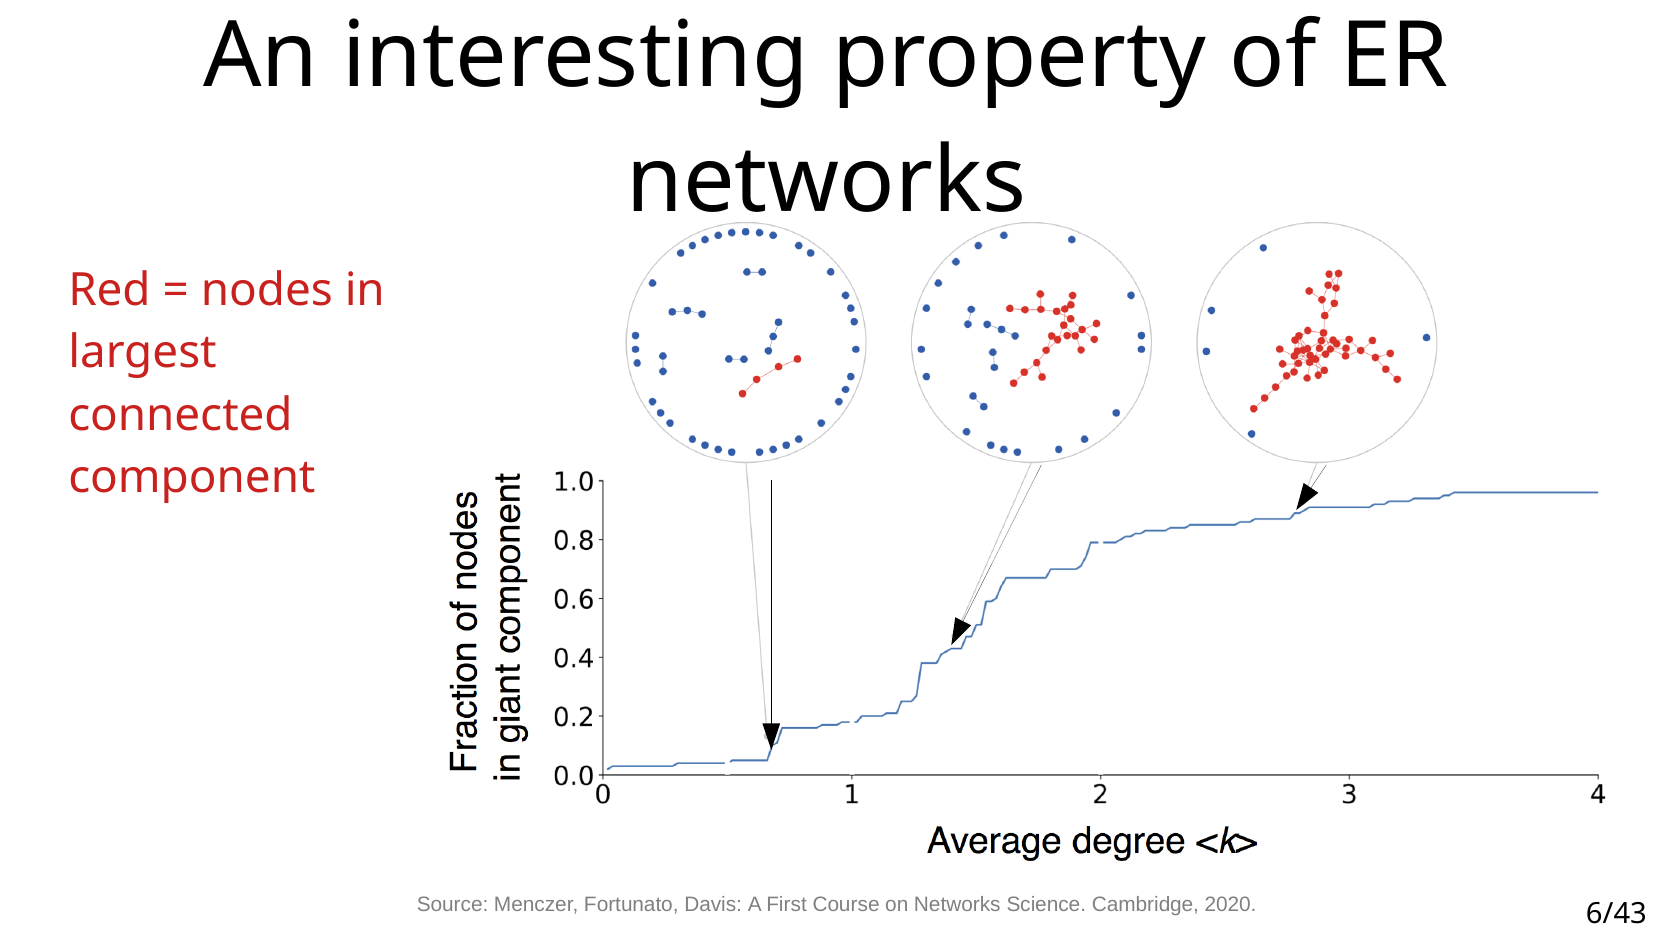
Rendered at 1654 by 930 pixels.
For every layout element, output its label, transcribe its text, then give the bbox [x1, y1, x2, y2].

text_box Red = nodes in largest connected component [53, 248, 430, 464]
text_box Source: Menczer, Fortunato, Davis: A First Course on Networks Science. Cambridge, 2020. [304, 885, 1370, 930]
picture [429, 222, 1615, 871]
title An interesting property of ER networks [82, 1, 1571, 225]
